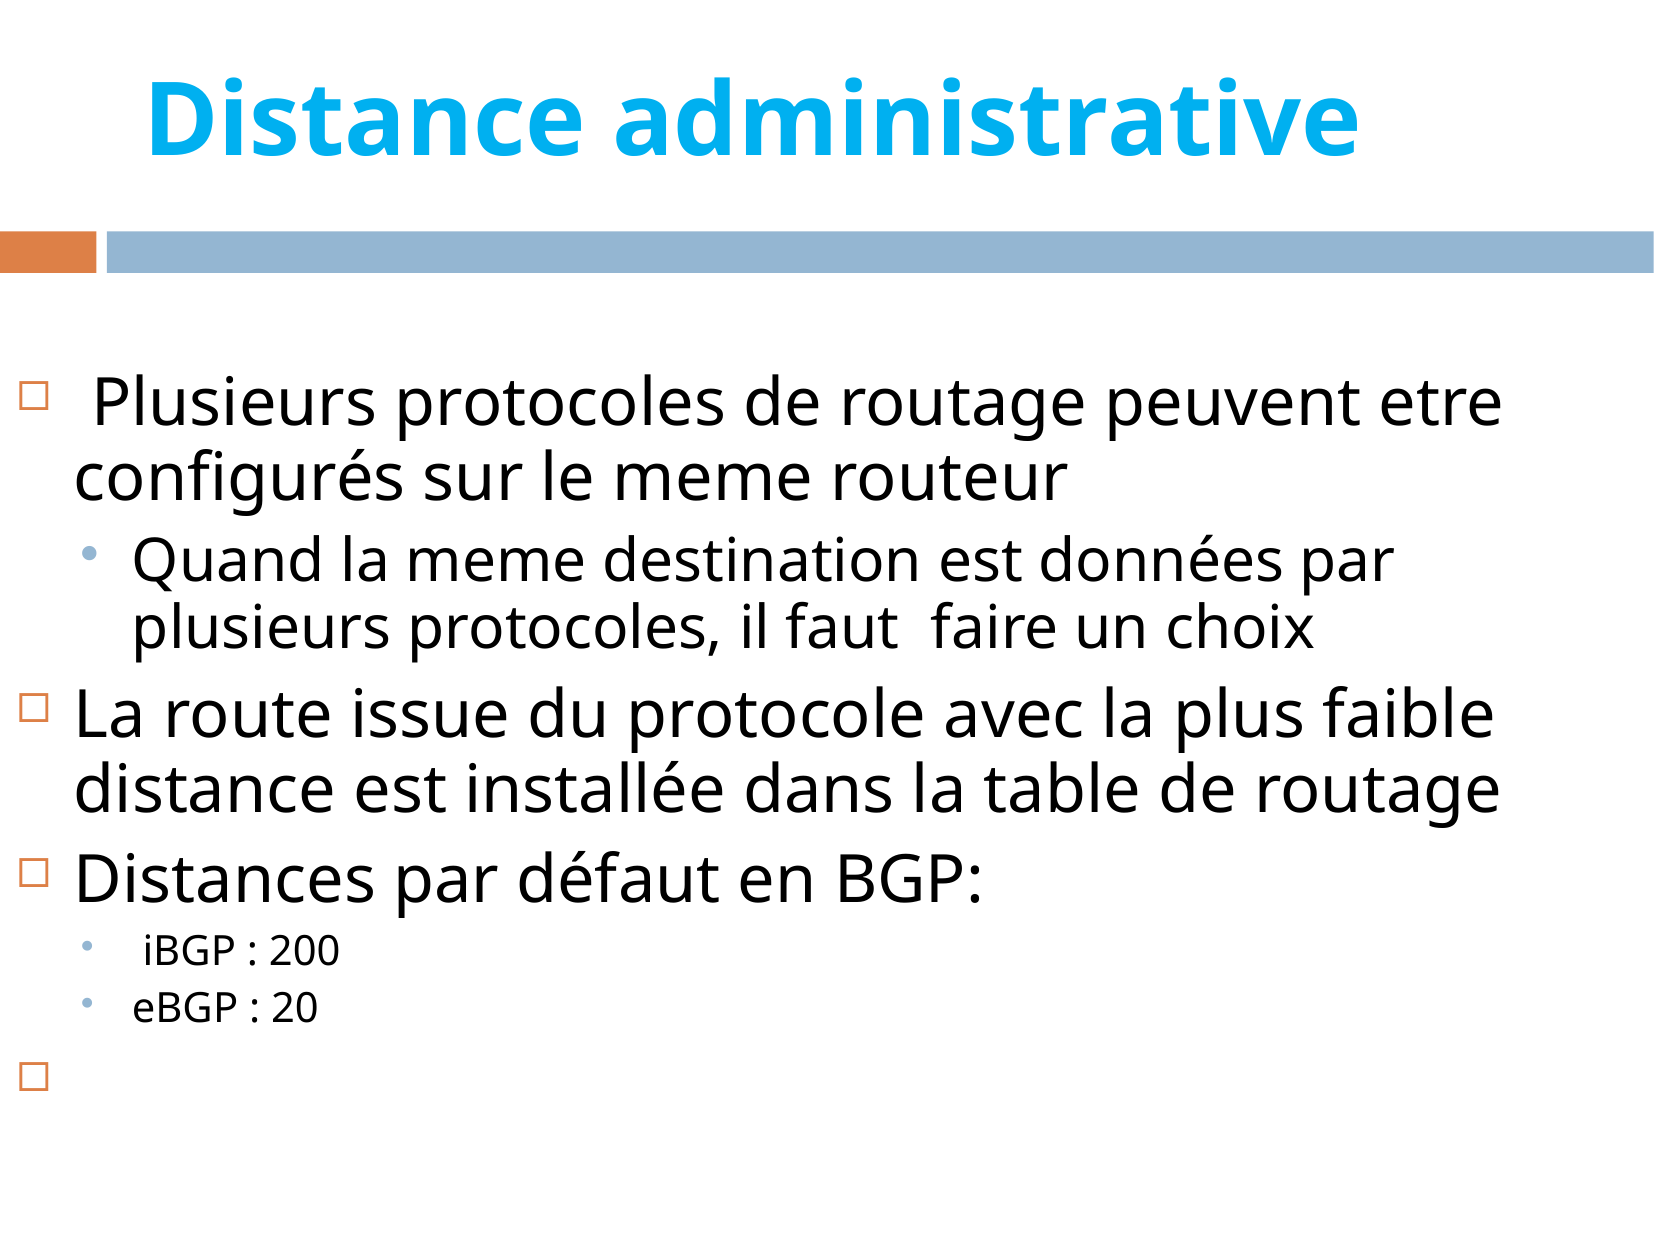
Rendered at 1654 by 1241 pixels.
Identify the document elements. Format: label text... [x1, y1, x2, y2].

list Plusieurs protocoles de routage peuvent etre configurés sur le meme routeur Quand la meme destination est données par plusieurs protocoles, il faut faire un choix La route issue du protocole avec la plus faible distance est installée dans la table de routage Distances par défaut en BGP: iBGP : 200 eBGP : 20 [0, 357, 1613, 1189]
title Distance administrative [126, 45, 1533, 197]
